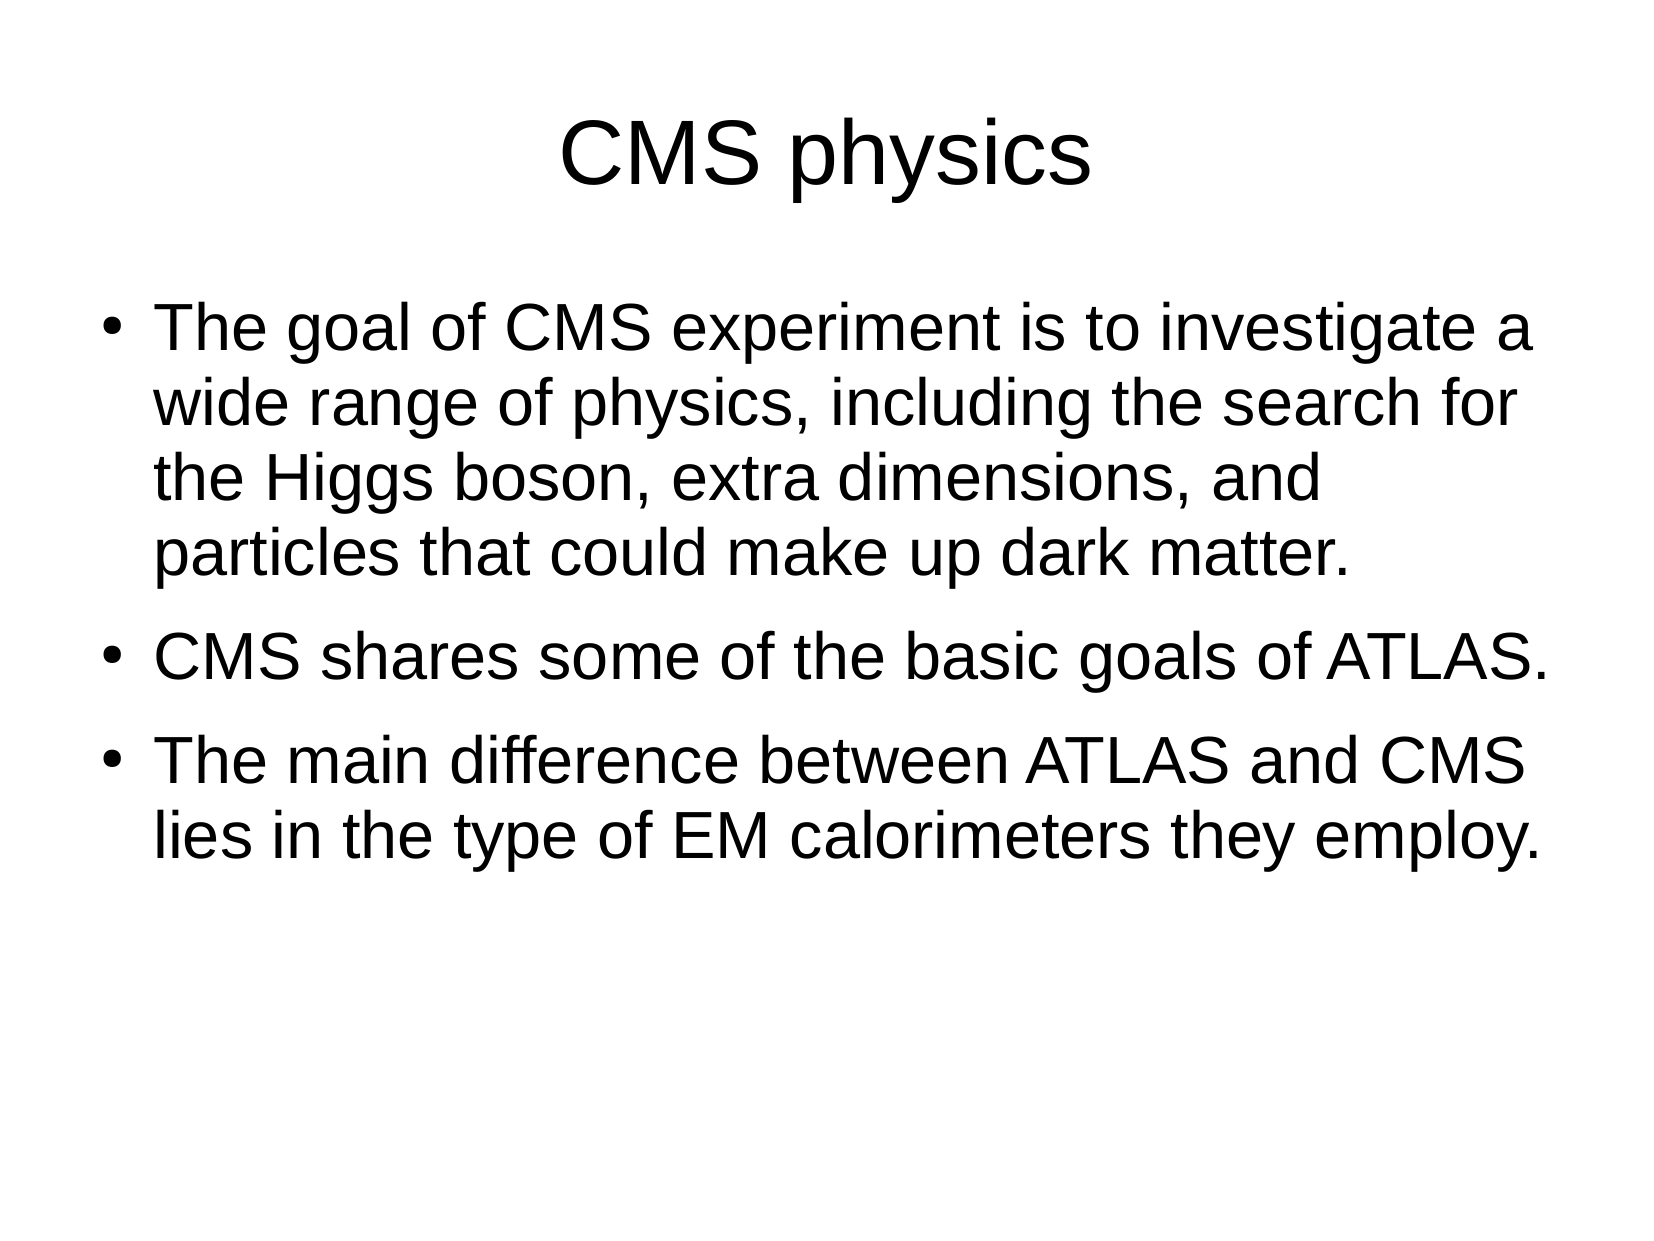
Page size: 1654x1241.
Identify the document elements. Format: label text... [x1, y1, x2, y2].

title CMS physics [82, 49, 1571, 257]
list The goal of CMS experiment is to investigate a wide range of physics, including the search for the Higgs boson, extra dimensions, and particles that could make up dark matter. CMS shares some of the basic goals of ATLAS. The main difference between ATLAS and CMS lies in the type of EM calorimeters they employ. [82, 290, 1571, 1010]
